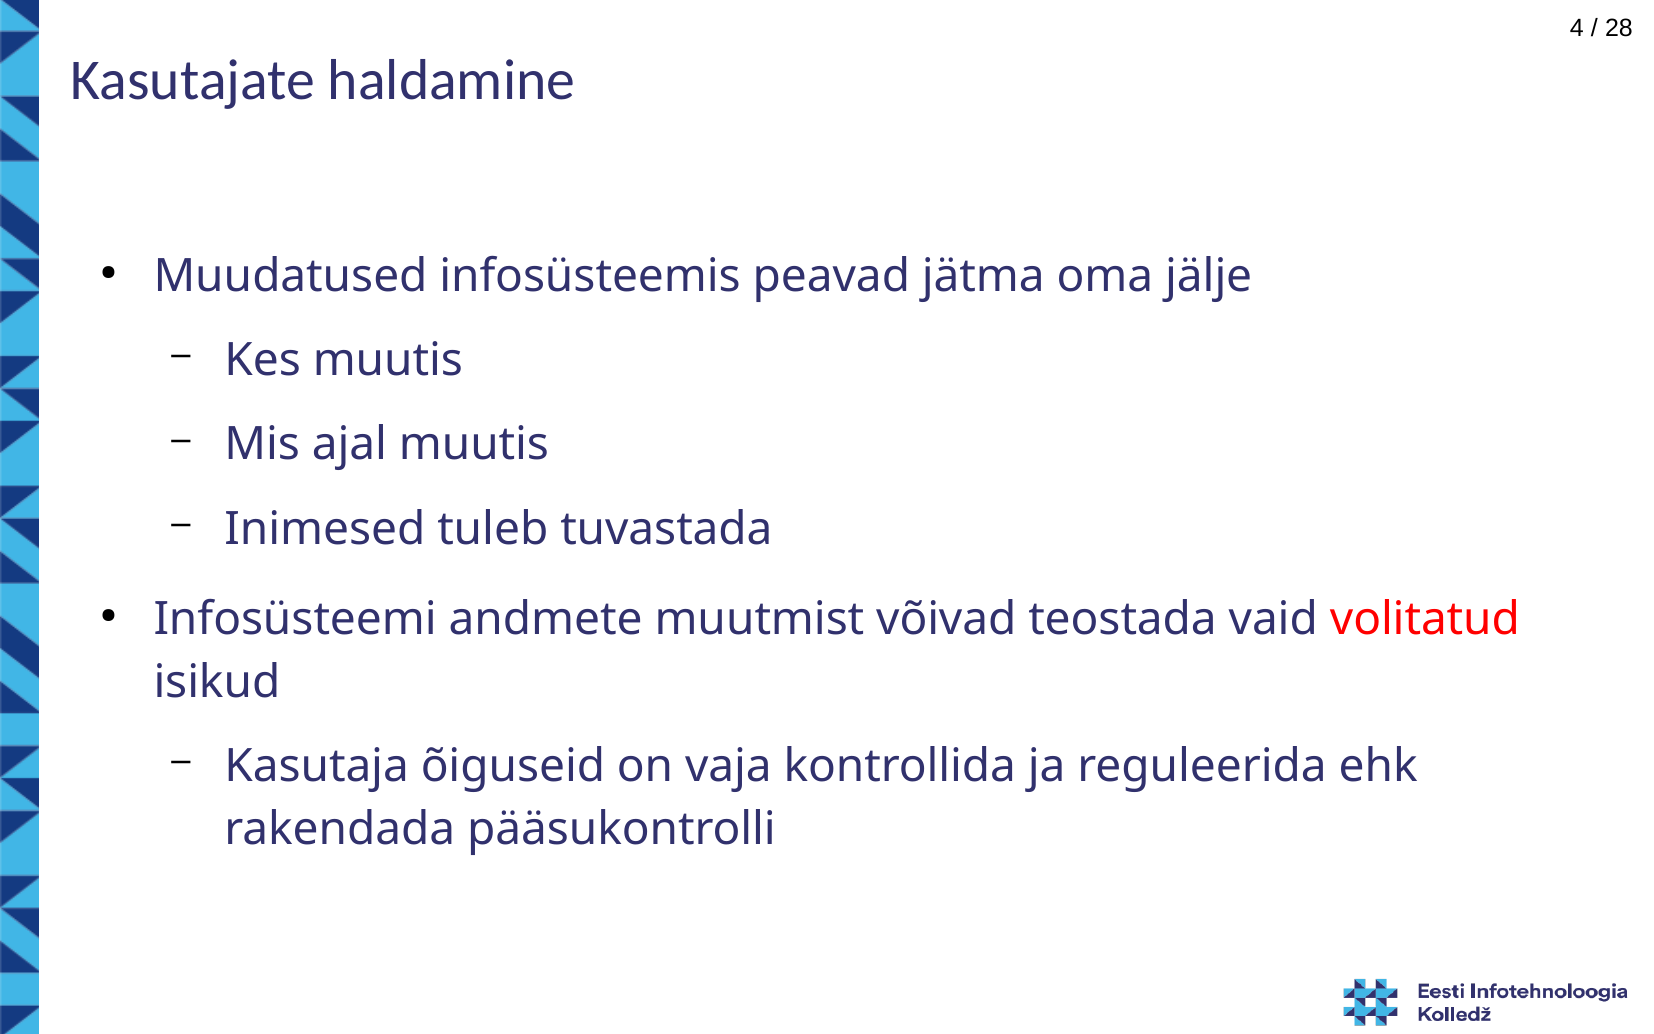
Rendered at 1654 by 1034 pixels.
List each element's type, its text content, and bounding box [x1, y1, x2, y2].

list Muudatused infosüsteemis peavad jätma oma jälje Kes muutis Mis ajal muutis Inimesed tuleb tuvastada Infosüsteemi andmete muutmist võivad teostada vaid volitatud isikud Kasutaja õiguseid on vaja kontrollida ja reguleerida ehk rakendada pääsukontrolli [82, 241, 1538, 936]
title Kasutajate haldamine [70, 41, 1630, 130]
